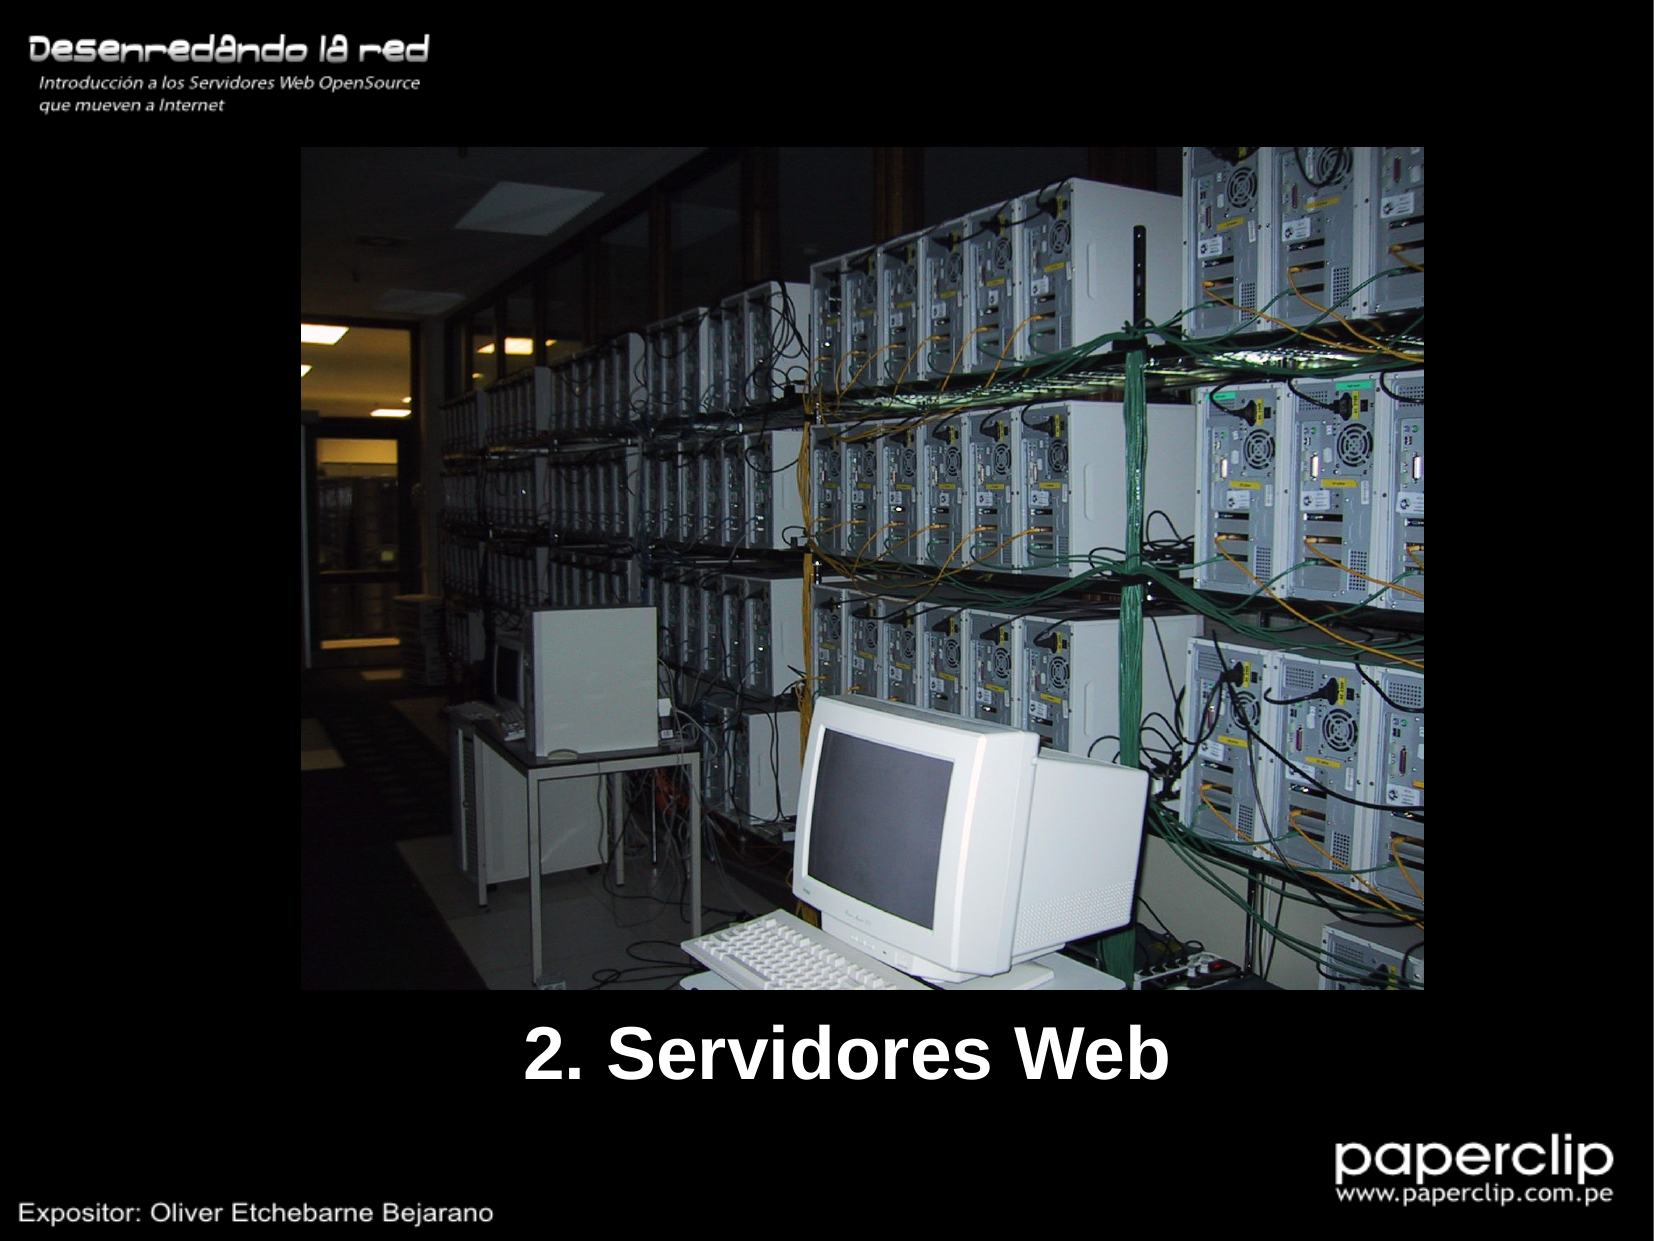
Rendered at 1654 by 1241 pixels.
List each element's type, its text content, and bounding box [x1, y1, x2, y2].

picture [0, 0, 1654, 1241]
text_box 2. Servidores Web [475, 1003, 1220, 1182]
